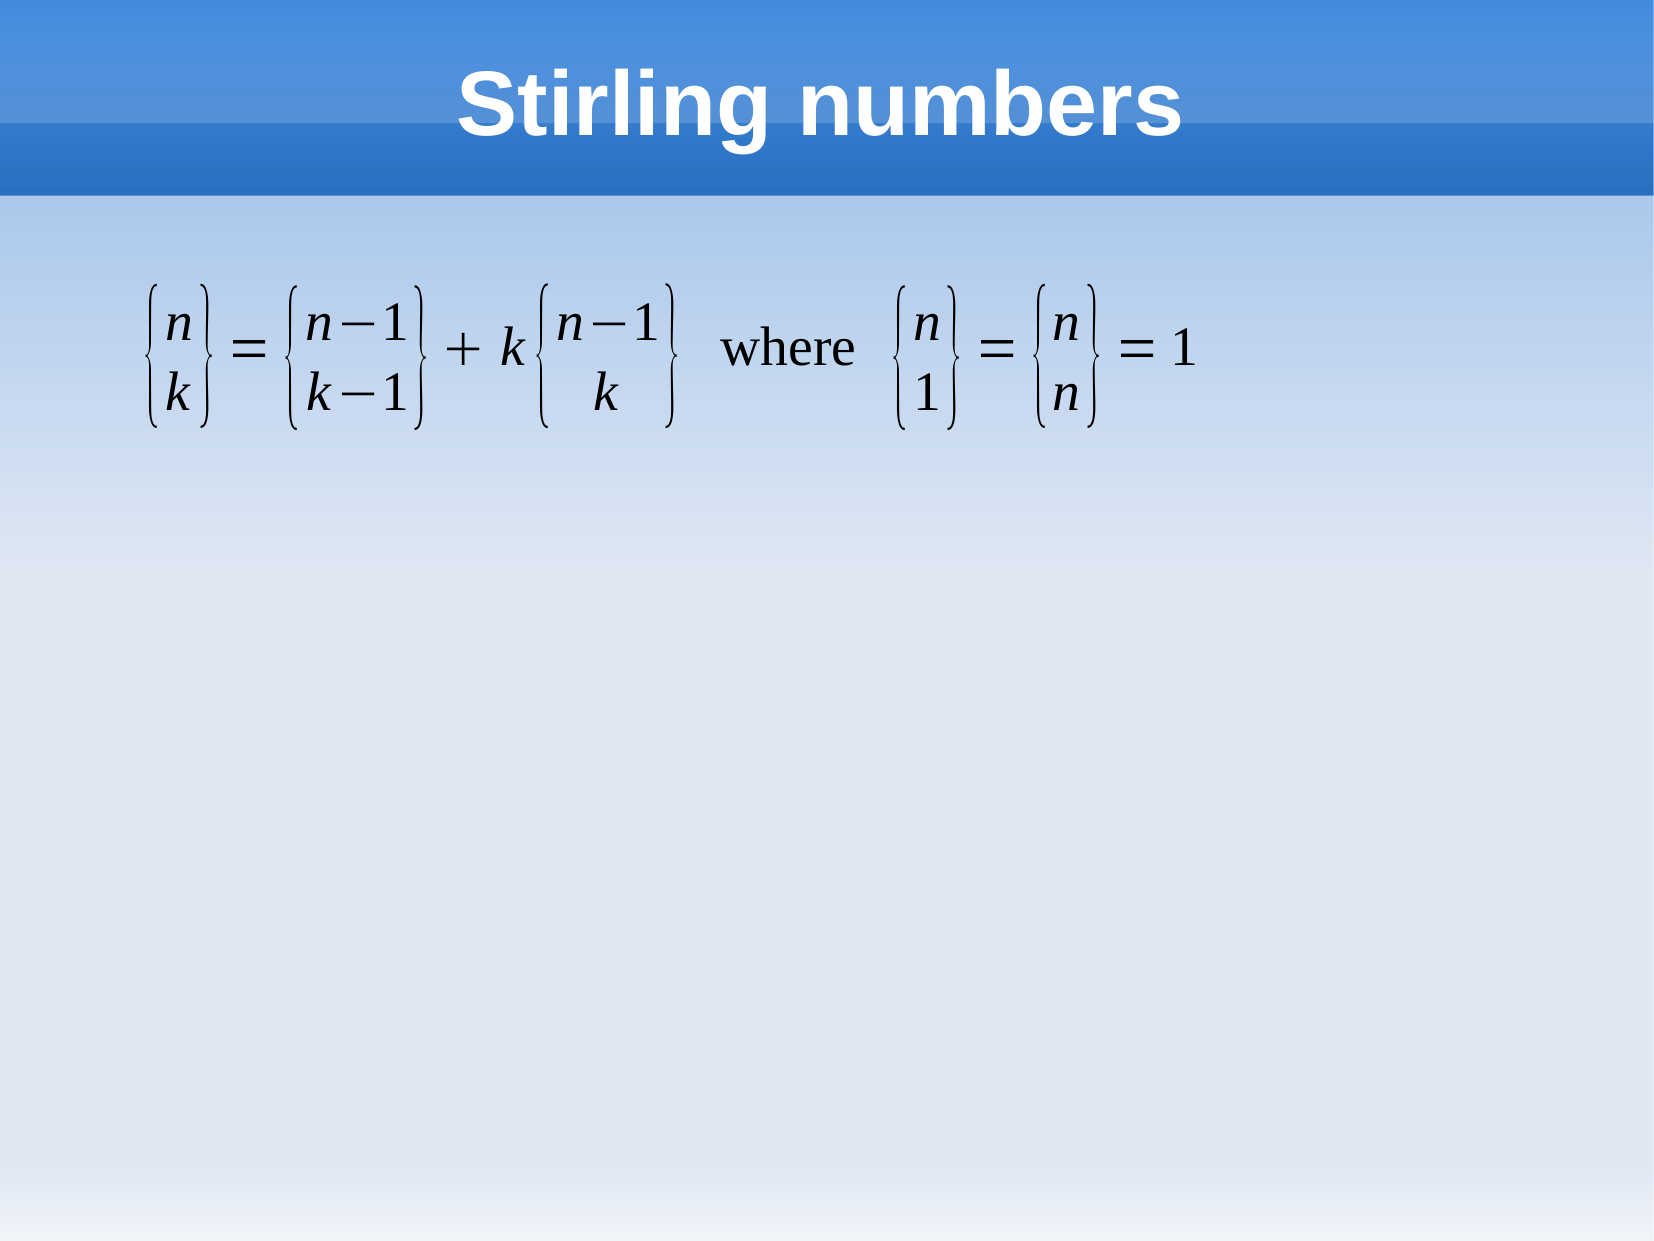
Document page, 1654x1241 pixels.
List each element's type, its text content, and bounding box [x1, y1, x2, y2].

chart [137, 281, 1205, 433]
title Stirling numbers [76, 7, 1565, 200]
picture [0, 0, 1654, 1241]
